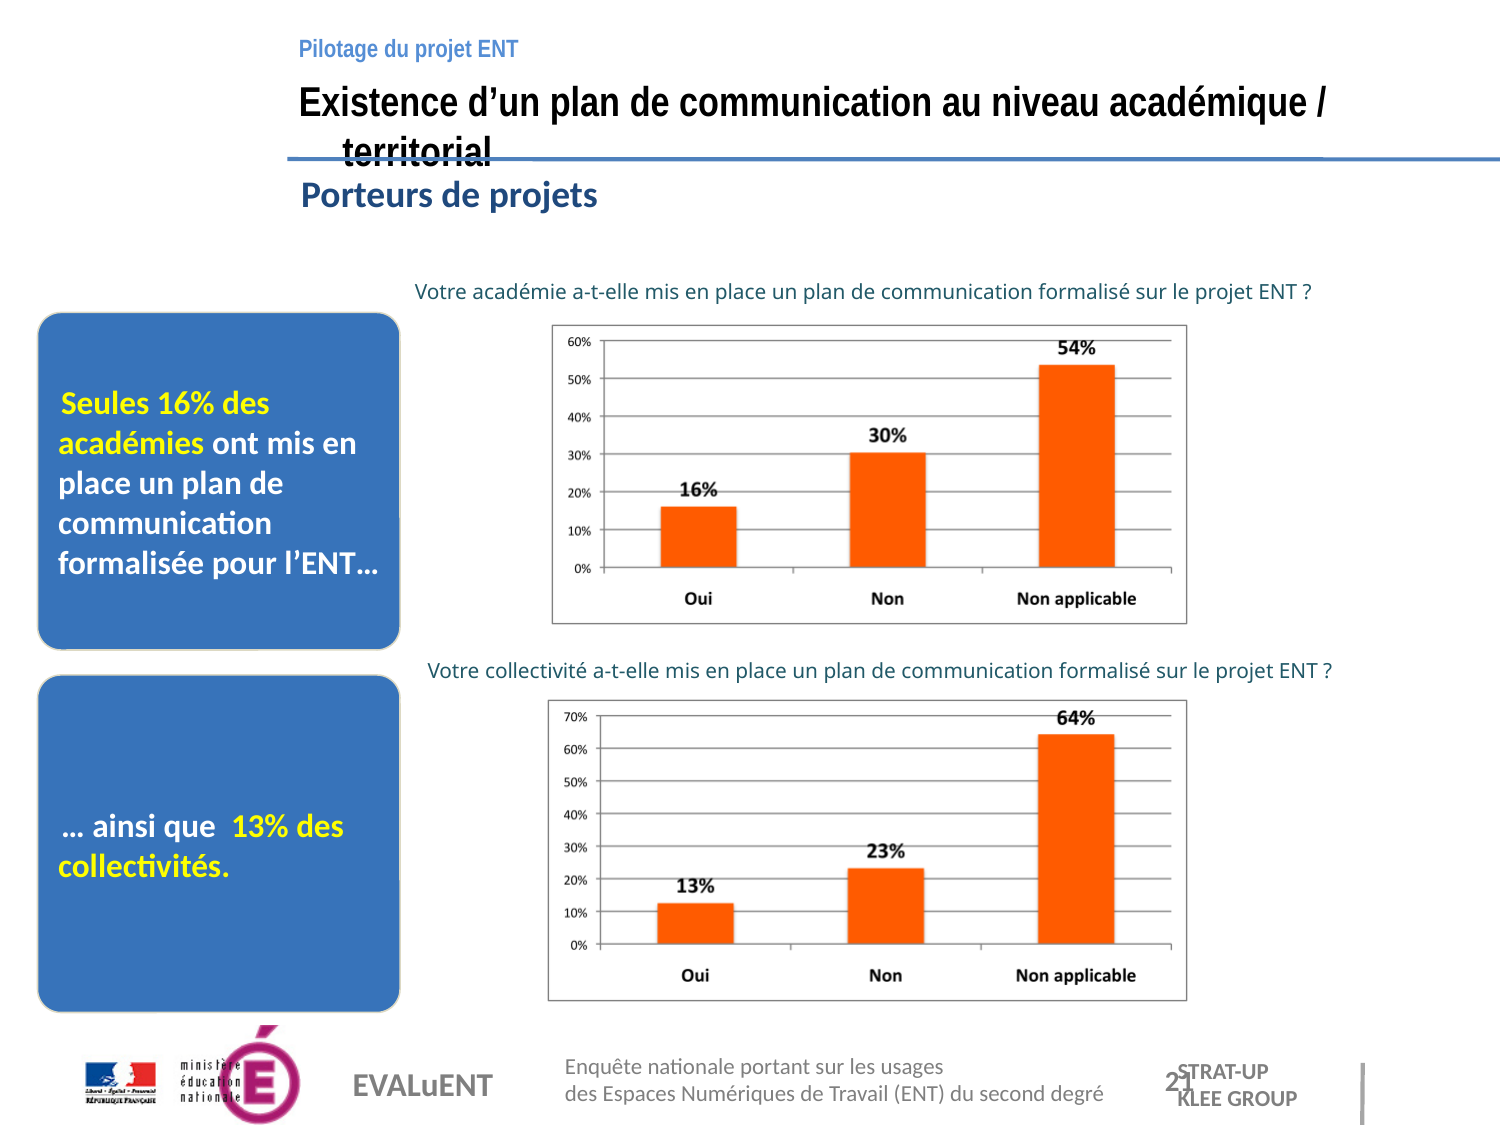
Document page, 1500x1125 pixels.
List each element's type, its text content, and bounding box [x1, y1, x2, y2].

text_box … ainsi que 13% des collectivités. [37, 674, 401, 1013]
text_box Votre académie a-t-elle mis en place un plan de communication formalisé sur le projet ENT ? [399, 270, 1488, 313]
picture [551, 324, 1188, 625]
picture [547, 699, 1188, 1003]
text_box Votre collectivité a-t-elle mis en place un plan de communication formalisé sur le projet ENT ? [412, 650, 1500, 692]
text_box Porteurs de projets [286, 162, 618, 224]
text_box [1074, 1050, 1426, 1110]
text_box Seules 16% des académies ont mis en place un plan de communication formalisée pour l’ENT… [37, 312, 401, 651]
text_box Pilotage du projet ENT Existence d’un plan de communication au niveau académique / territorial [284, 25, 1500, 100]
